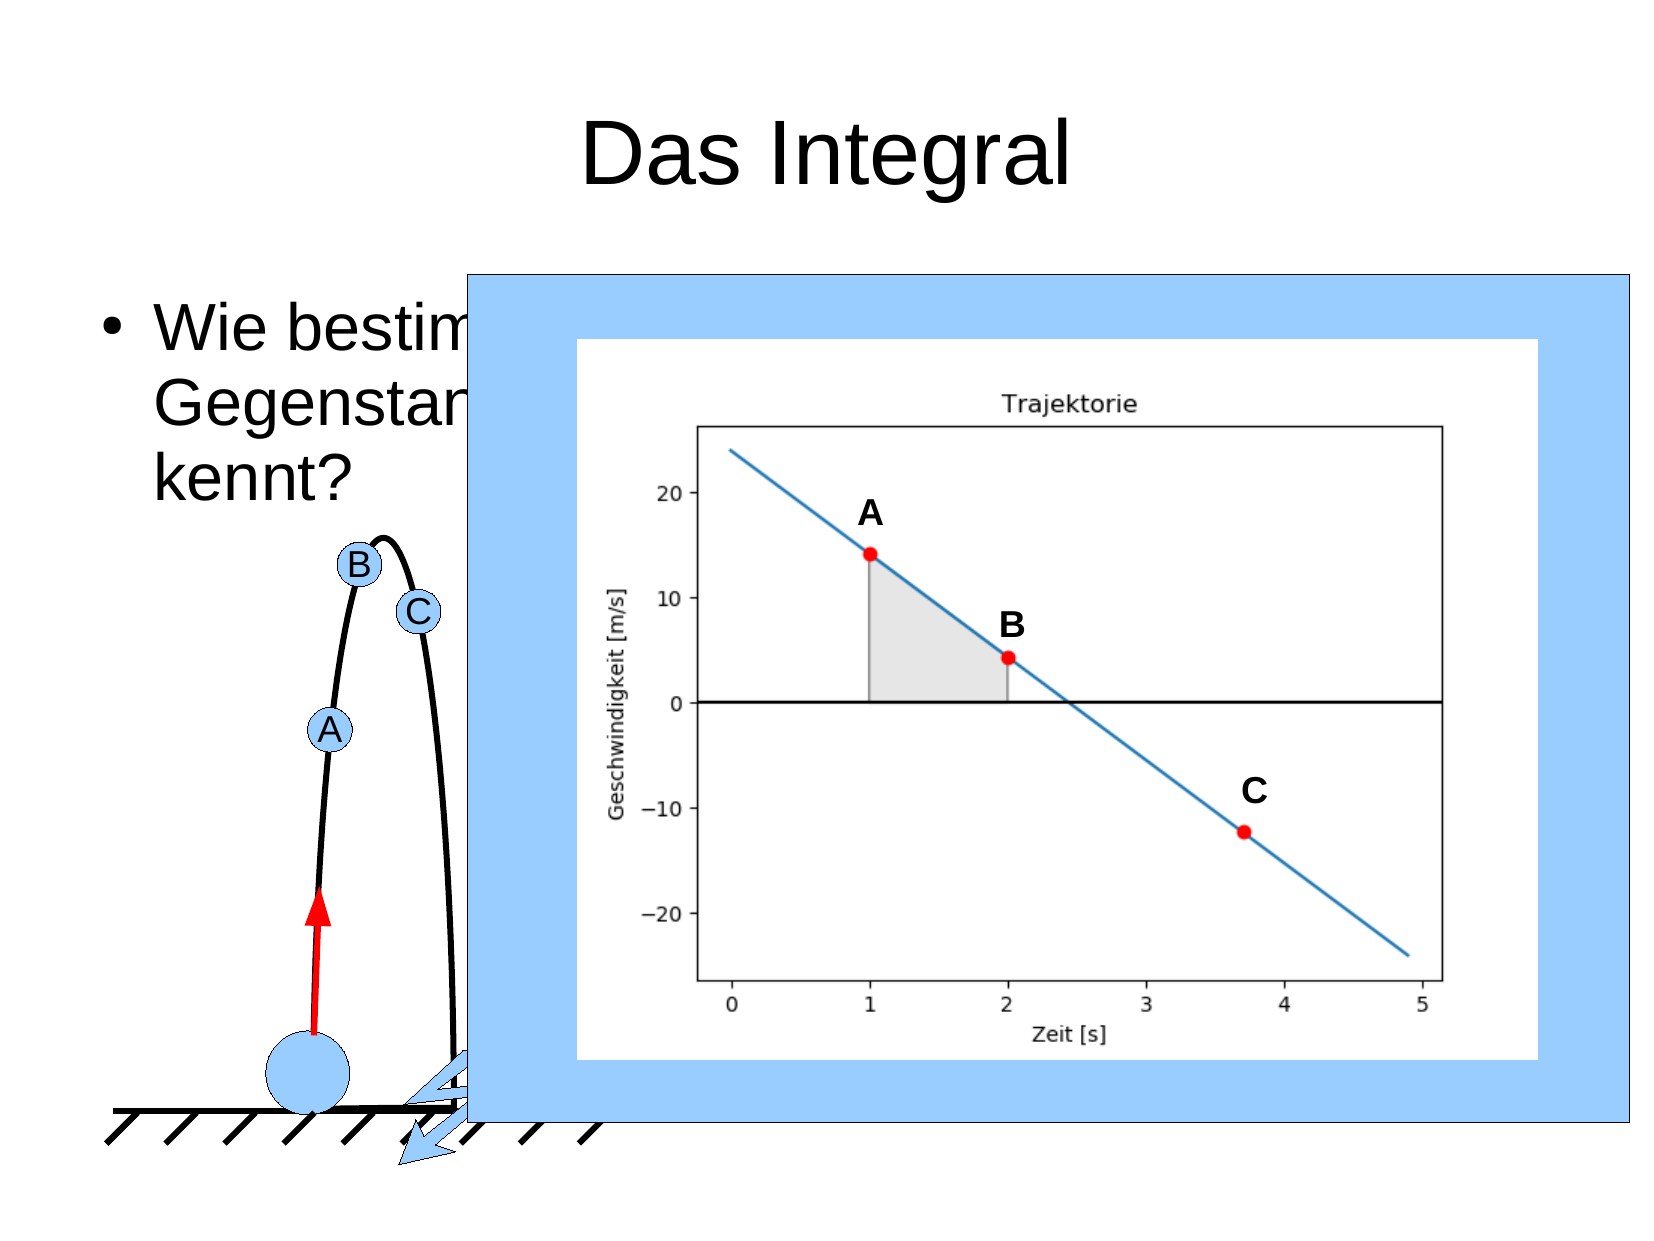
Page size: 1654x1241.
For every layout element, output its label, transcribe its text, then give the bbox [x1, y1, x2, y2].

text_box [265, 274, 1630, 1165]
list Wie bestimmt man die Position eines Gegenstands wenn man seine Geschwindigkeit kennt? [82, 290, 467, 1094]
text_box A [842, 484, 899, 542]
text_box C [1226, 761, 1283, 819]
text_box B [337, 542, 382, 587]
text_box B [984, 596, 1041, 654]
text_box A [307, 707, 353, 753]
text_box C [396, 589, 441, 634]
picture [577, 339, 1538, 1060]
title Das Integral [82, 56, 1571, 250]
